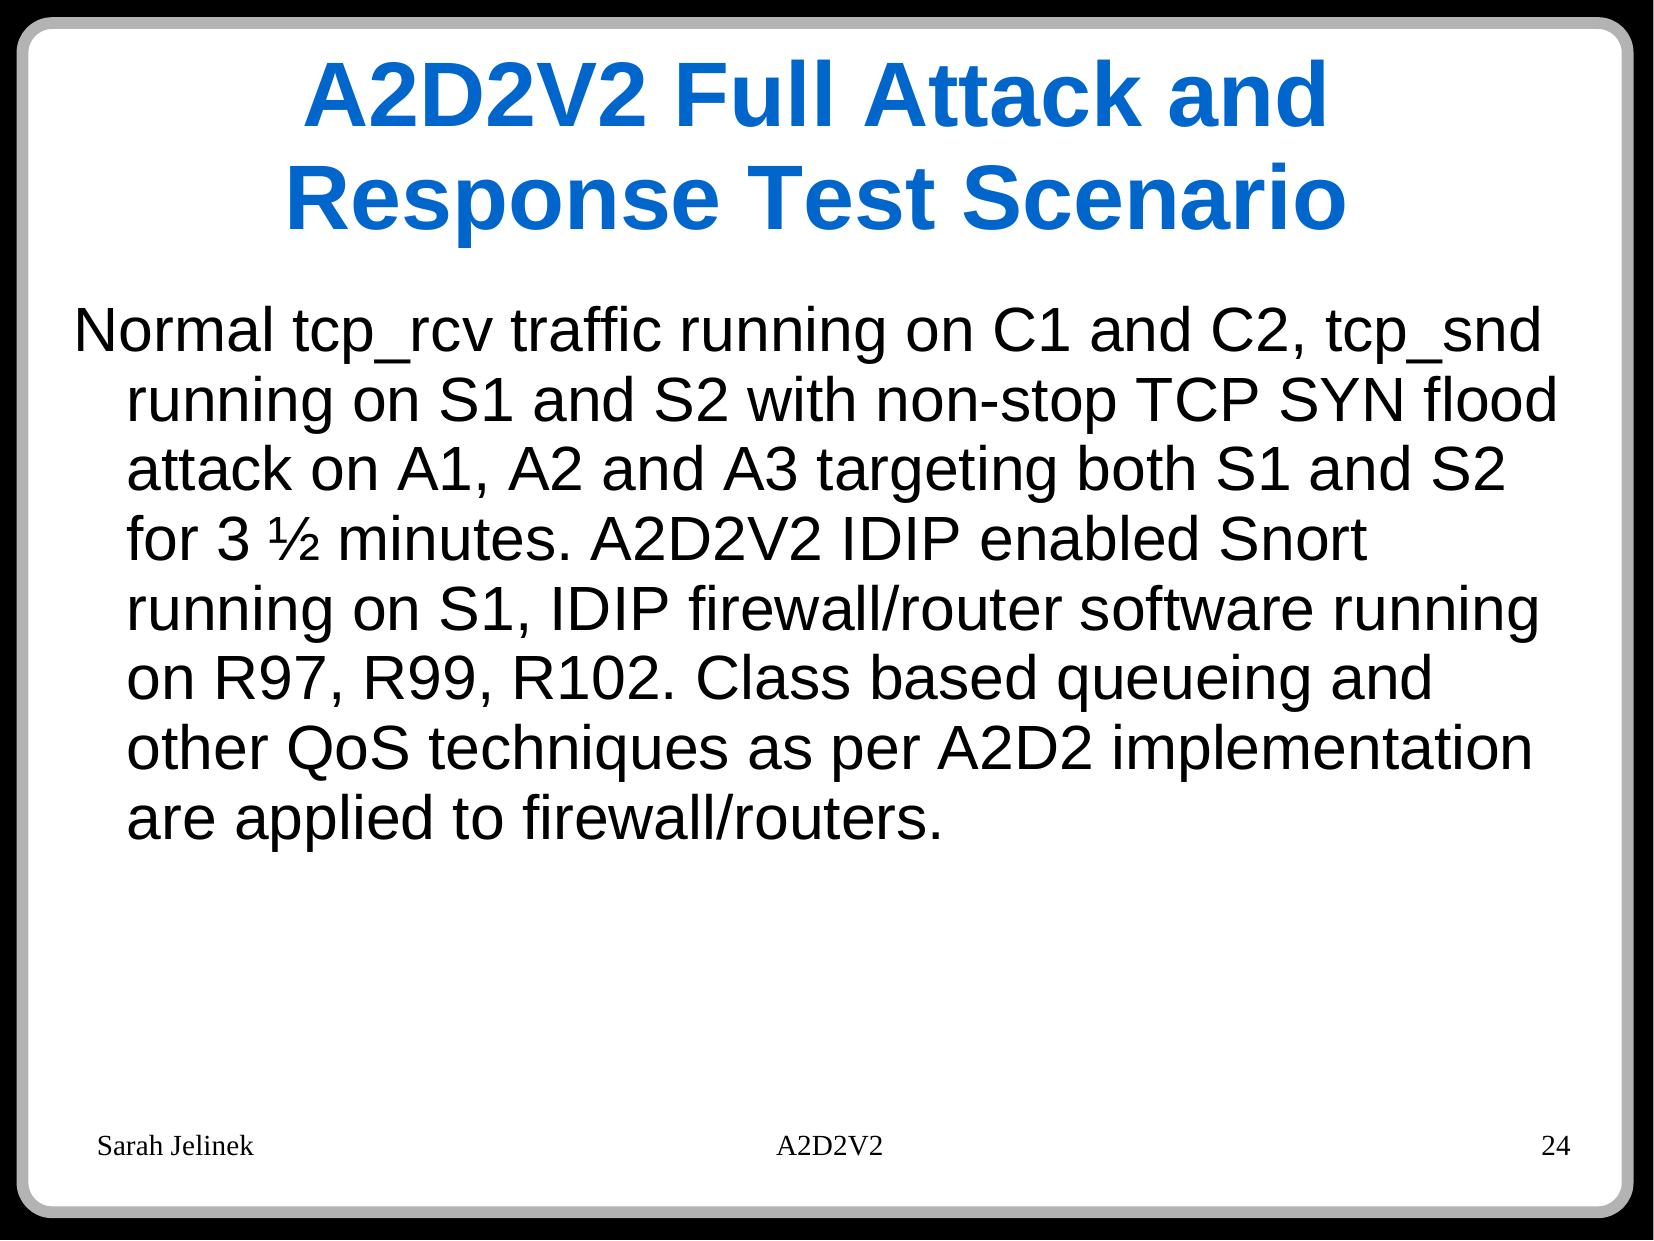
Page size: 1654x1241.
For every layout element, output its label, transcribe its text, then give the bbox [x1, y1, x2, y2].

list Normal tcp_rcv traffic running on C1 and C2, tcp_snd running on S1 and S2 with non-stop TCP SYN flood attack on A1, A2 and A3 targeting both S1 and S2 for 3 ½ minutes. A2D2V2 IDIP enabled Snort running on S1, IDIP firewall/router software running on R97, R99, R102. Class based queueing and other QoS techniques as per A2D2 implementation are applied to firewall/routers. [56, 294, 1575, 1104]
title A2D2V2 Full Attack and Response Test Scenario [91, 40, 1543, 253]
